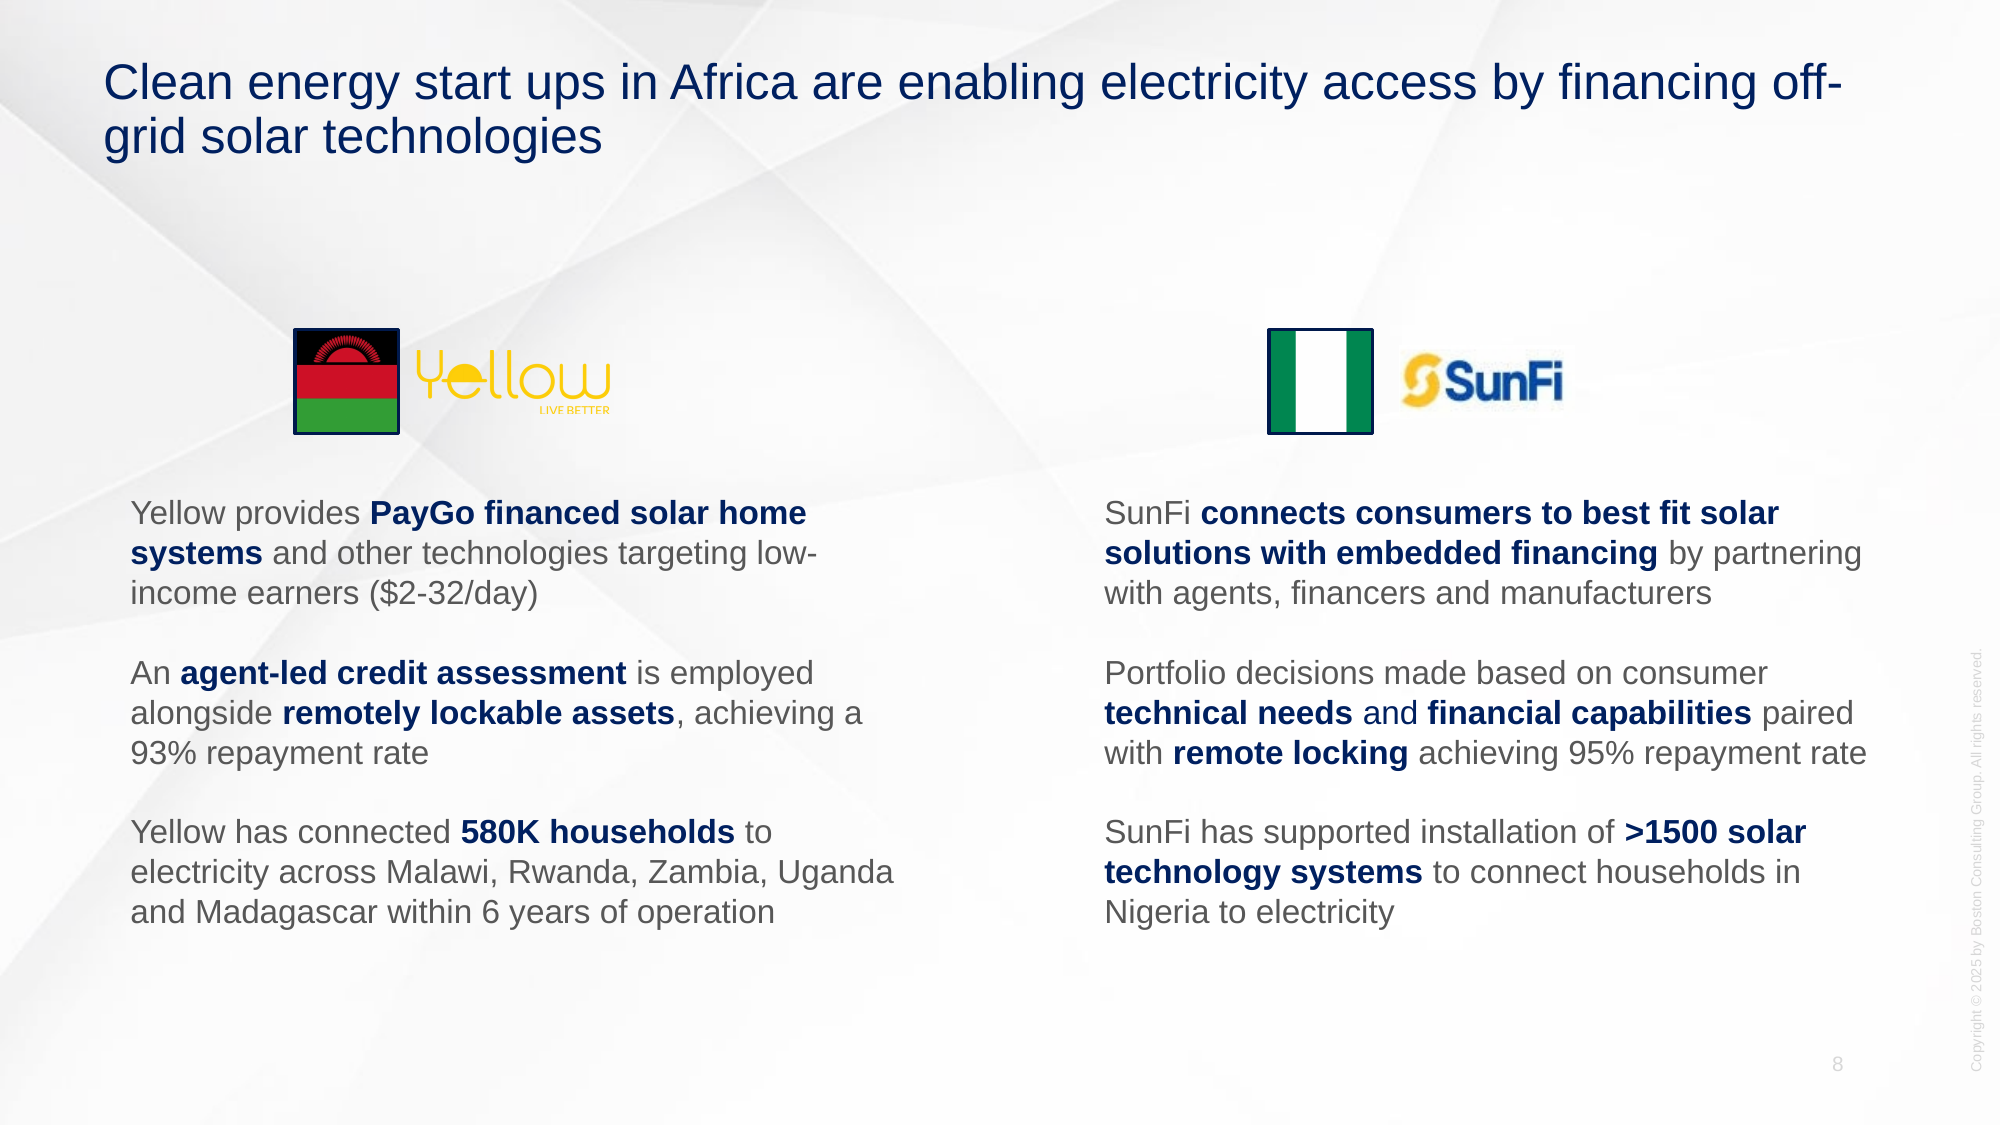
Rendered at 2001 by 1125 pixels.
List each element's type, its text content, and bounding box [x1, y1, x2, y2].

title Clean energy start ups in Africa are enabling electricity access by financing off-grid solar technologies [103, 55, 1897, 165]
picture [0, 0, 2000, 1125]
text_box SunFi connects consumers to best fit solar solutions with embedded financing by partnering with agents, financers and manufacturers Portfolio decisions made based on consumer technical needs and financial capabilities paired with remote locking achieving 95% repayment rate SunFi has supported installation of >1500 solar technology systems to connect households in Nigeria to electricity [1089, 484, 1885, 661]
text_box Yellow provides PayGo financed solar home systems and other technologies targeting low-income earners ($2-32/day) An agent-led credit assessment is employed alongside remotely lockable assets, achieving a 93% repayment rate Yellow has connected 580K households to electricity across Malawi, Rwanda, Zambia, Uganda and Madagascar within 6 years of operation [115, 484, 911, 661]
